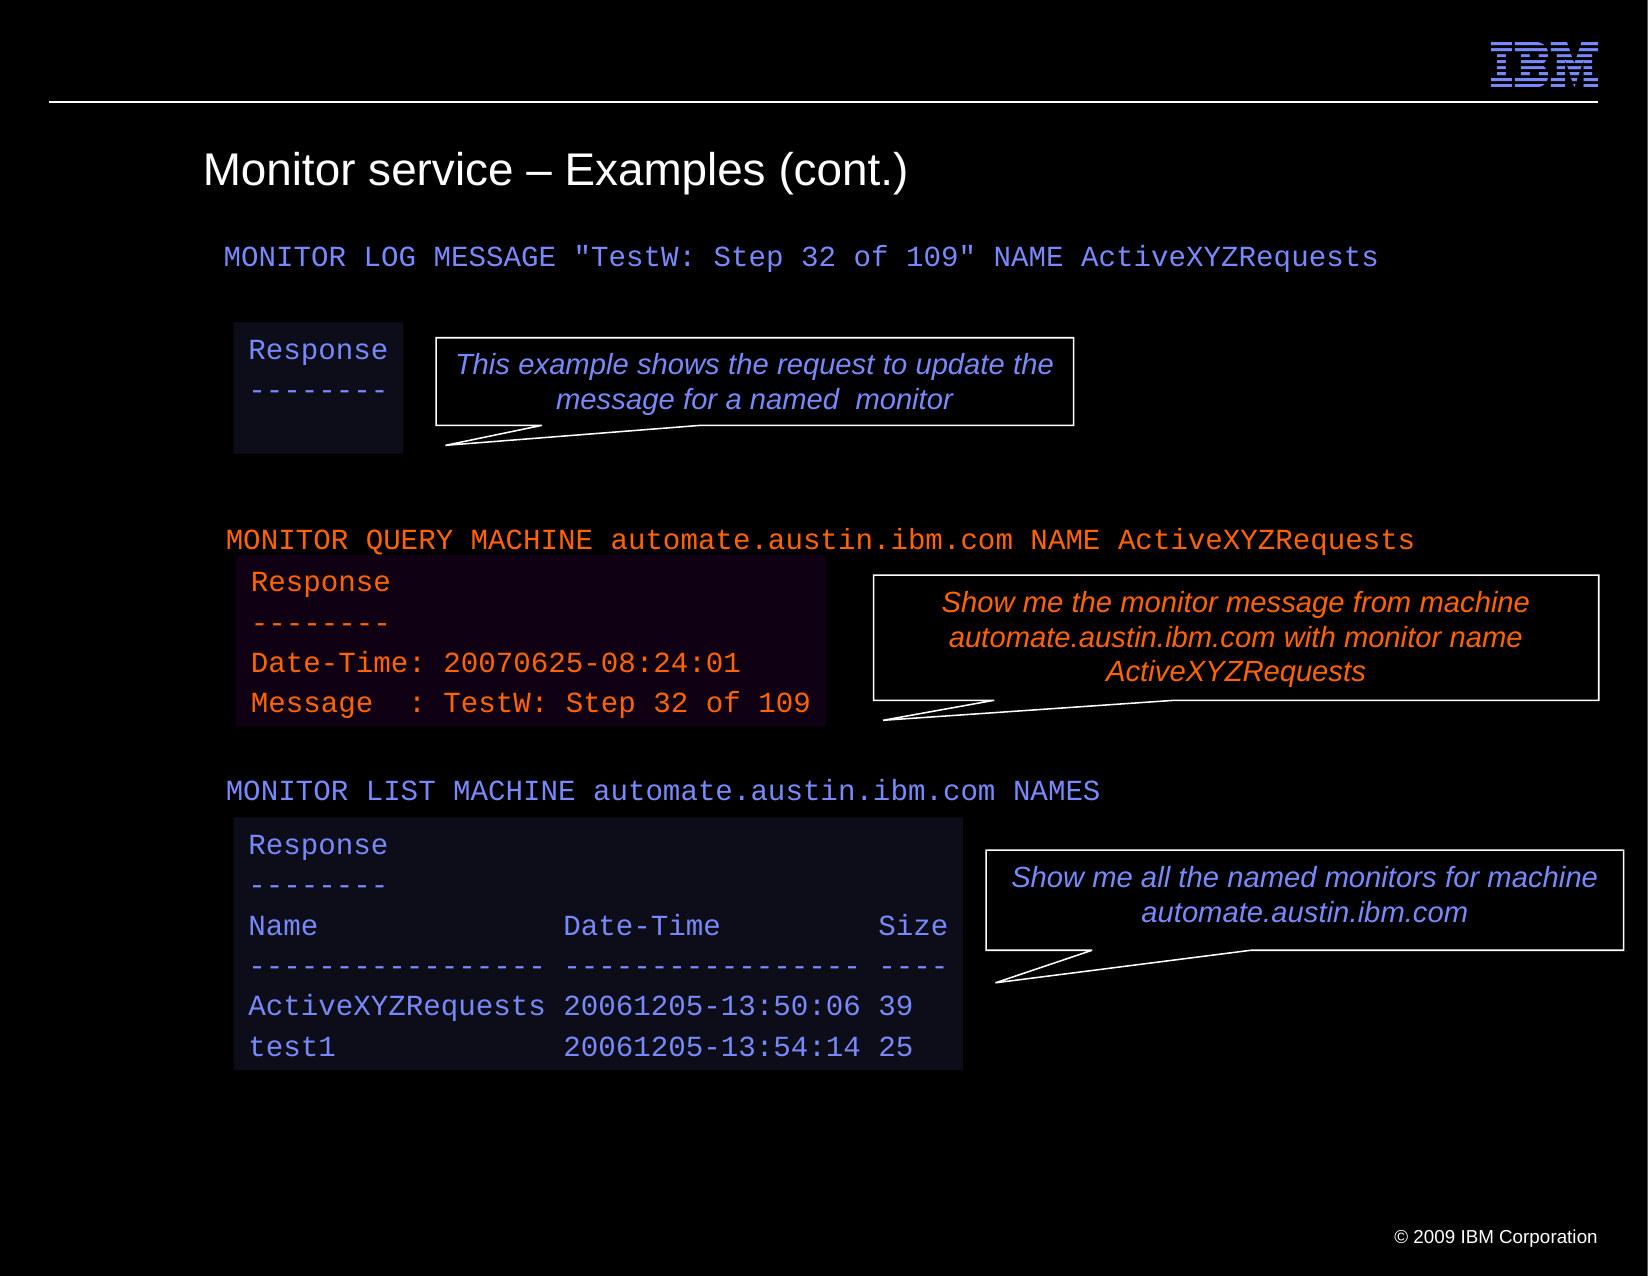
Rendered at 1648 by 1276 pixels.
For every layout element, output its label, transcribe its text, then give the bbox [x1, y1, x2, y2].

text_box MONITOR QUERY MACHINE automate.austin.ibm.com NAME ActiveXYZRequests [211, 513, 1431, 564]
text_box Response -------- [233, 322, 404, 454]
title Monitor service – Examples (cont.) [186, 137, 1648, 231]
text_box Show me the monitor message from machine automate.austin.ibm.com with monitor name ActiveXYZRequests [873, 575, 1599, 721]
text_box MONITOR LIST MACHINE automate.austin.ibm.com NAMES [211, 763, 1116, 814]
picture [1491, 42, 1598, 87]
text_box Response -------- Date-Time: 20070625-08:24:01 Message : TestW: Step 32 of 109 [236, 564, 826, 727]
text_box MONITOR LOG MESSAGE "TestW: Step 32 of 109" NAME ActiveXYZRequests [223, 237, 1648, 273]
text_box Show me all the named monitors for machine automate.austin.ibm.com [986, 850, 1624, 983]
text_box This example shows the request to update the message for a named monitor [436, 337, 1074, 446]
text_box Response -------- Name Date-Time Size ----------------- ----------------- ---- ActiveXYZRequests 20061205-13:50:06 39 test1 20061205-13:54:14 25 [233, 817, 964, 1070]
